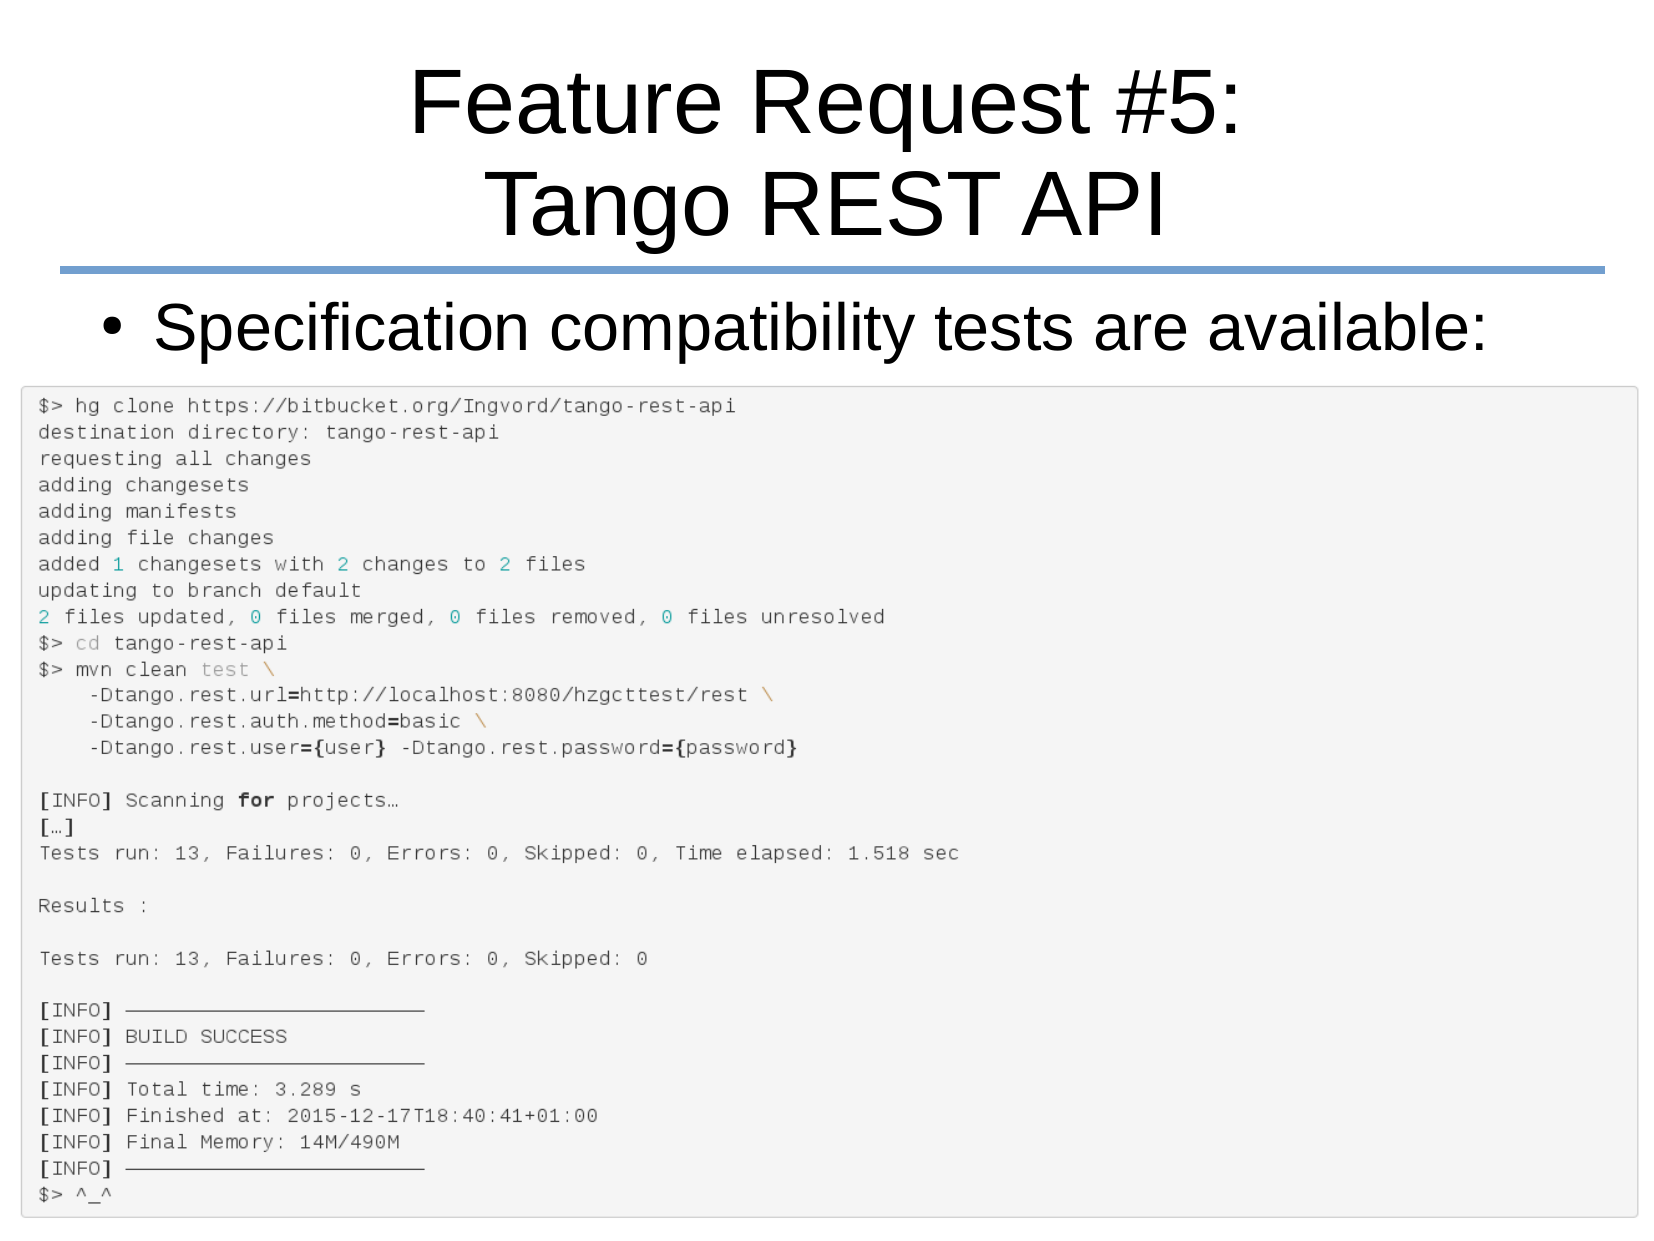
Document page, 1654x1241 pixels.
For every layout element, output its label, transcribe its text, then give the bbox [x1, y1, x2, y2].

title Feature Request #5: Tango REST API [82, 49, 1571, 257]
picture [11, 374, 1651, 1231]
list Specification compatibility tests are available: [82, 290, 1571, 374]
